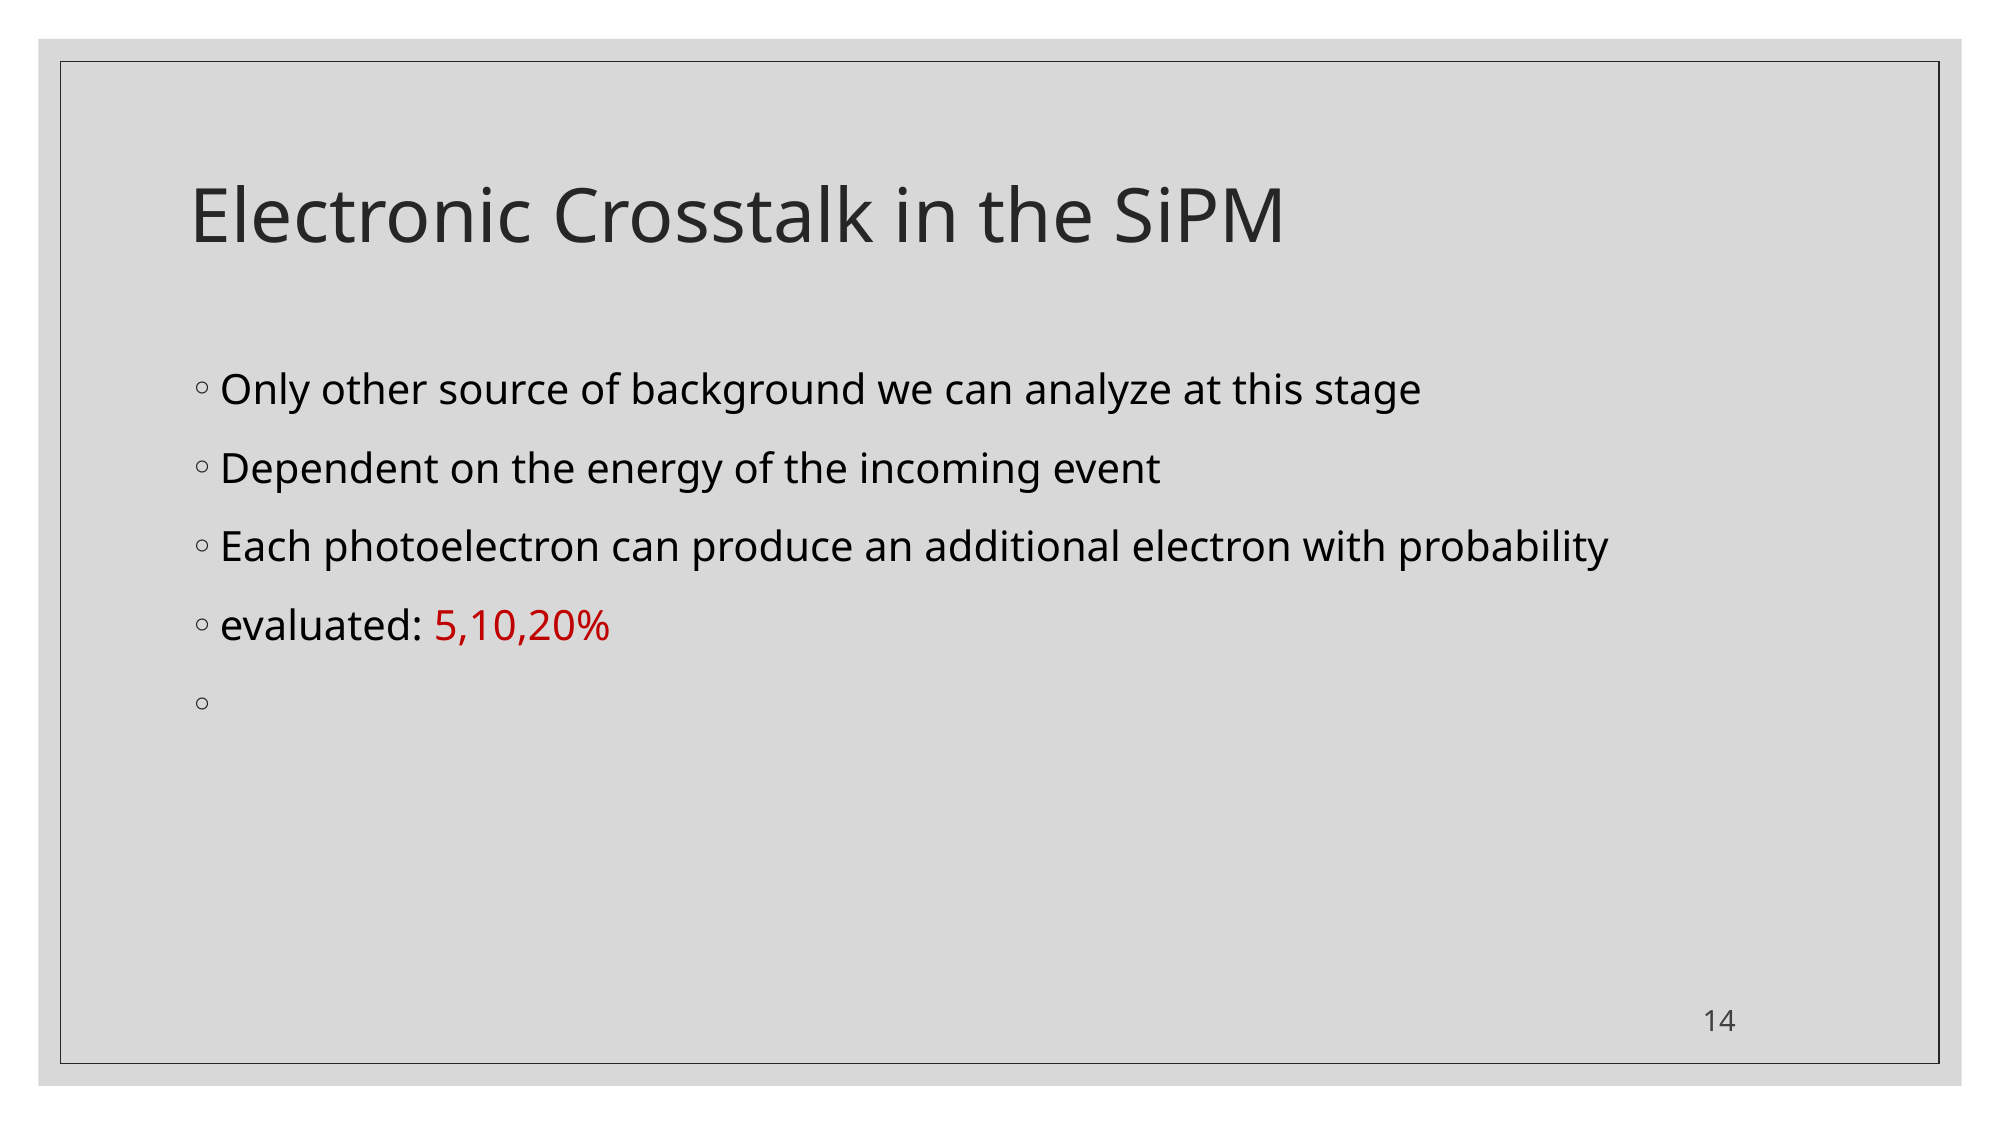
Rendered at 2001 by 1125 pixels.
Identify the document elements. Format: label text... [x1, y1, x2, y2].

text_box [1687, 990, 1825, 1051]
list Only other source of background we can analyze at this stage Dependent on the energy of the incoming event Each photoelectron can produce an additional electron with probability evaluated: 5,10,20% [174, 345, 1825, 977]
title Electronic Crosstalk in the SiPM [174, 105, 1825, 331]
